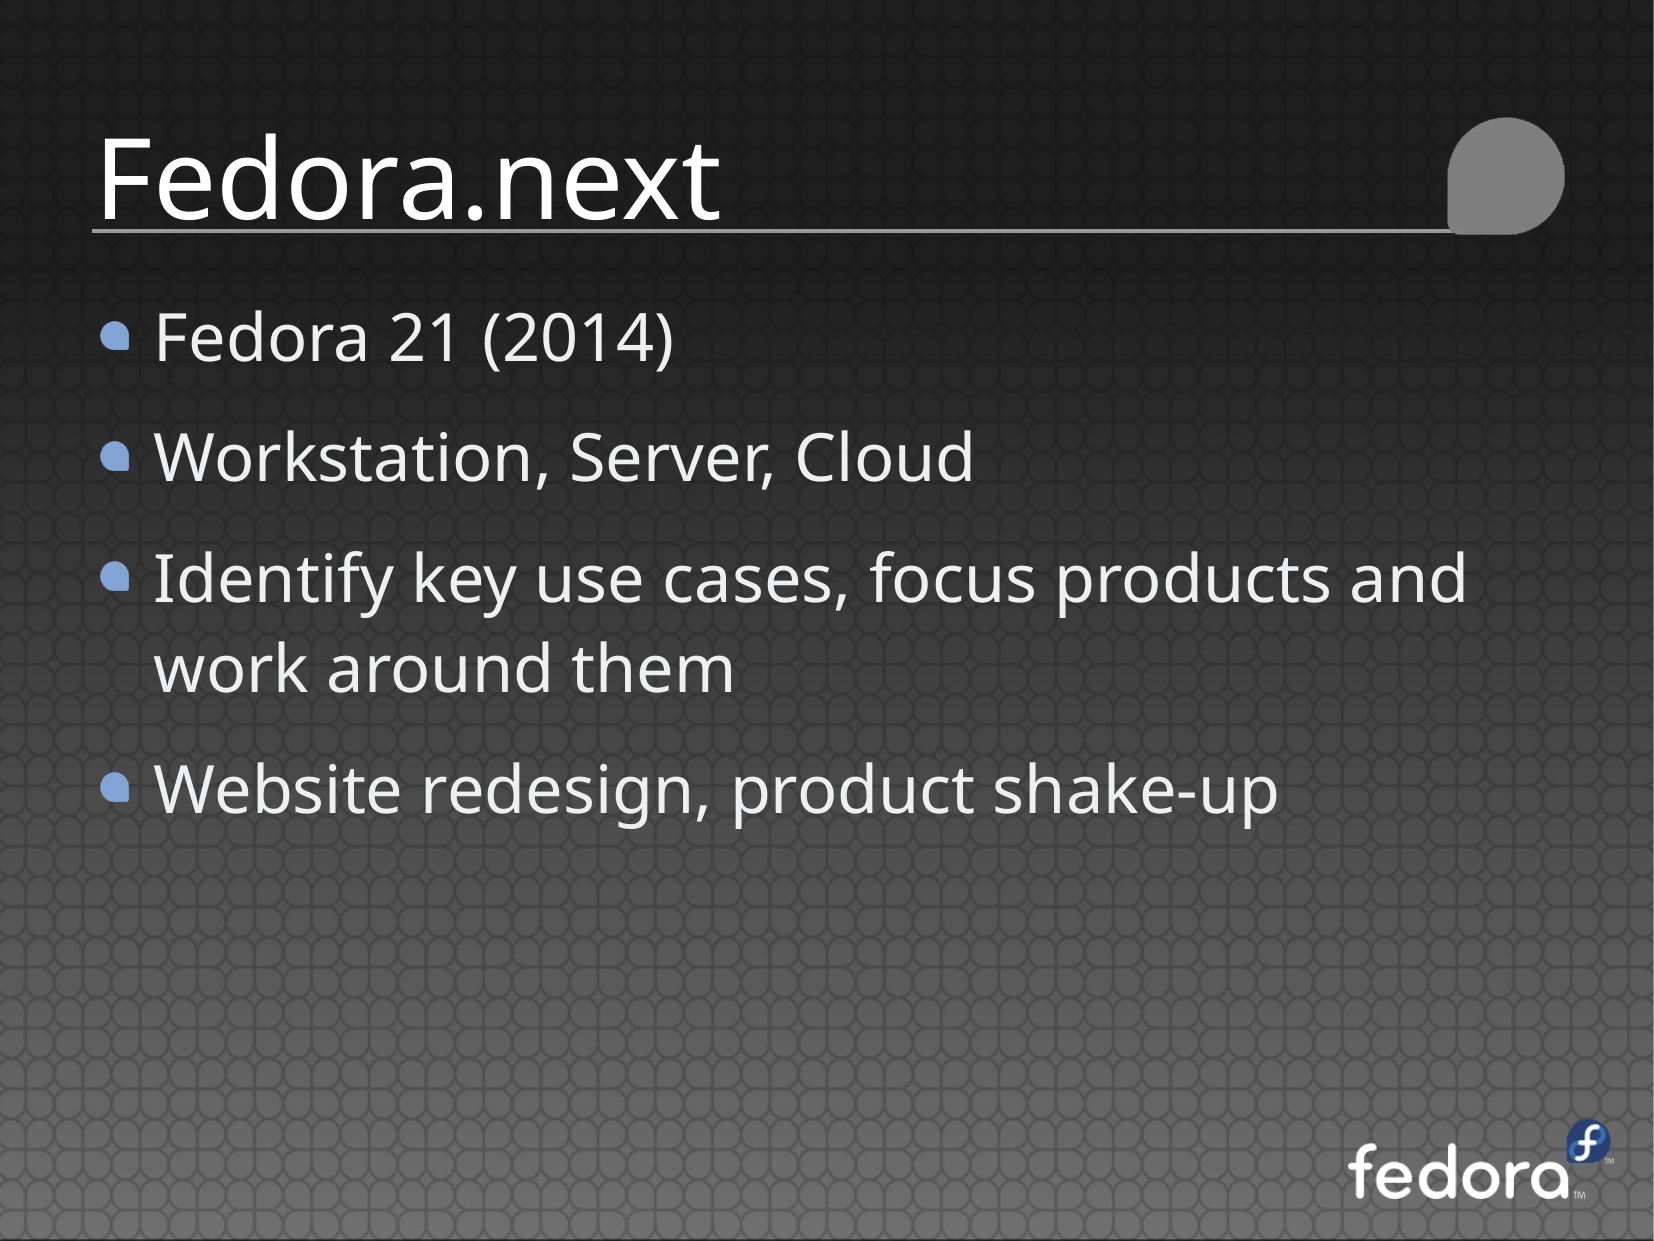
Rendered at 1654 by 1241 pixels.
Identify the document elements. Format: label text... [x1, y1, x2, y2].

list Fedora 21 (2014) Workstation, Server, Cloud Identify key use cases, focus products and work around them Website redesign, product shake-up [82, 290, 1571, 1094]
title Fedora.next [94, 100, 1426, 251]
picture [0, 0, 1654, 1241]
